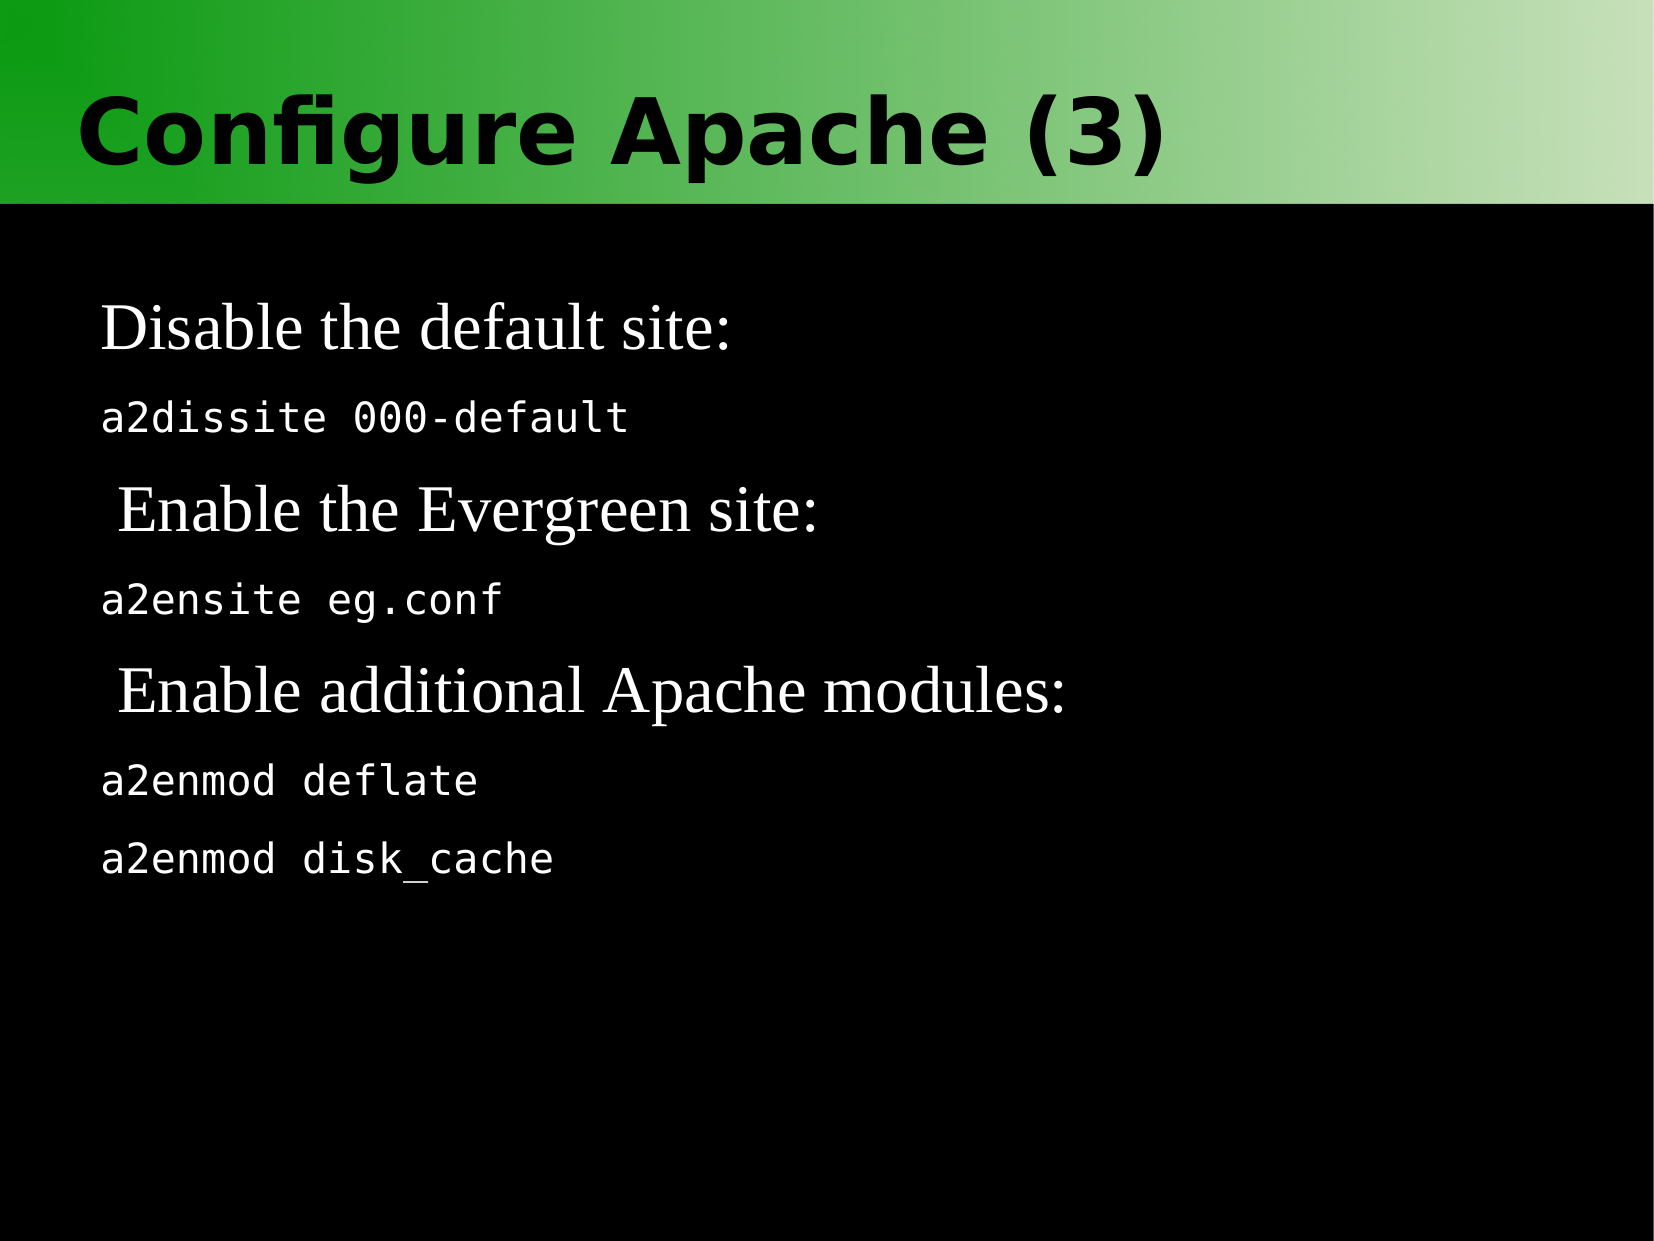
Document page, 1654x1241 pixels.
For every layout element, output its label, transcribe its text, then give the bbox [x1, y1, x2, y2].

title Configure Apache (3) [76, 36, 1565, 229]
list Disable the default site: a2dissite 000-default Enable the Evergreen site: a2ensite eg.conf Enable additional Apache modules: a2enmod deflate a2enmod disk_cache [82, 290, 1571, 1094]
picture [0, 0, 1654, 1241]
